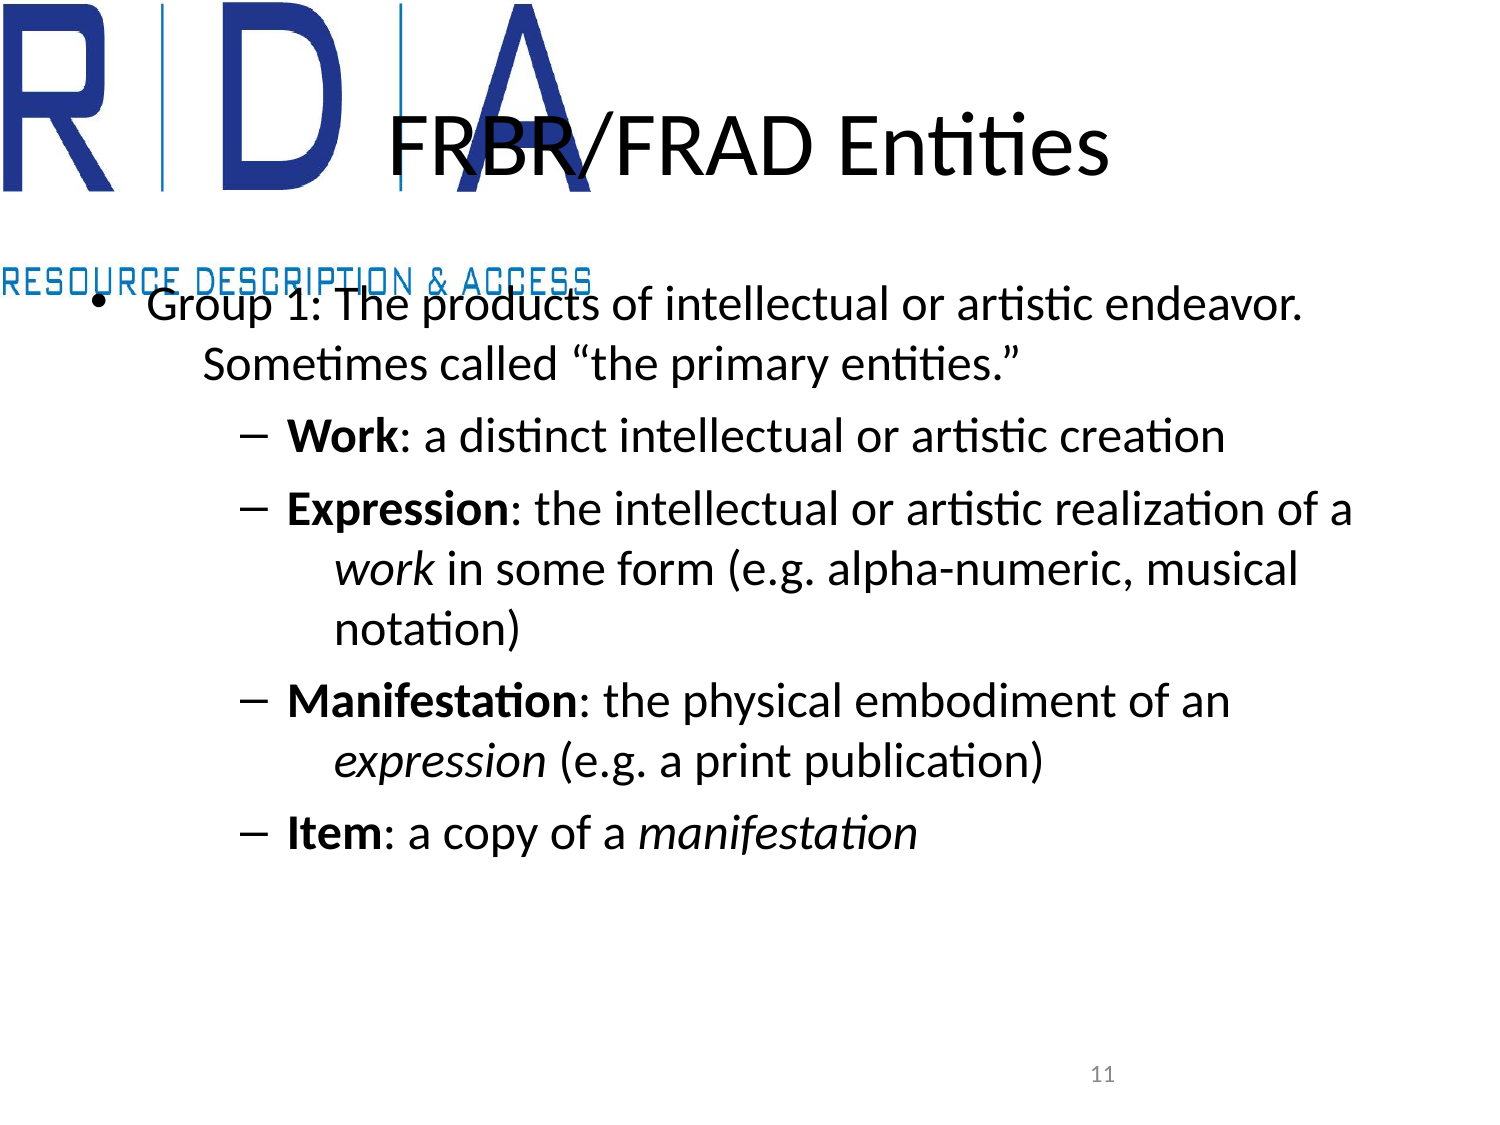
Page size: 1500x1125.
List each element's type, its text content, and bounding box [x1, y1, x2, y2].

list Group 1: The products of intellectual or artistic endeavor. Sometimes called “the primary entities.” Work: a distinct intellectual or artistic creation Expression: the intellectual or artistic realization of a work in some form (e.g. alpha-numeric, musical notation) Manifestation: the physical embodiment of an expression (e.g. a print publication) Item: a copy of a manifestation [75, 262, 1426, 1005]
title FRBR/FRAD Entities [75, 45, 1426, 233]
text_box 11 [1074, 1042, 1426, 1103]
